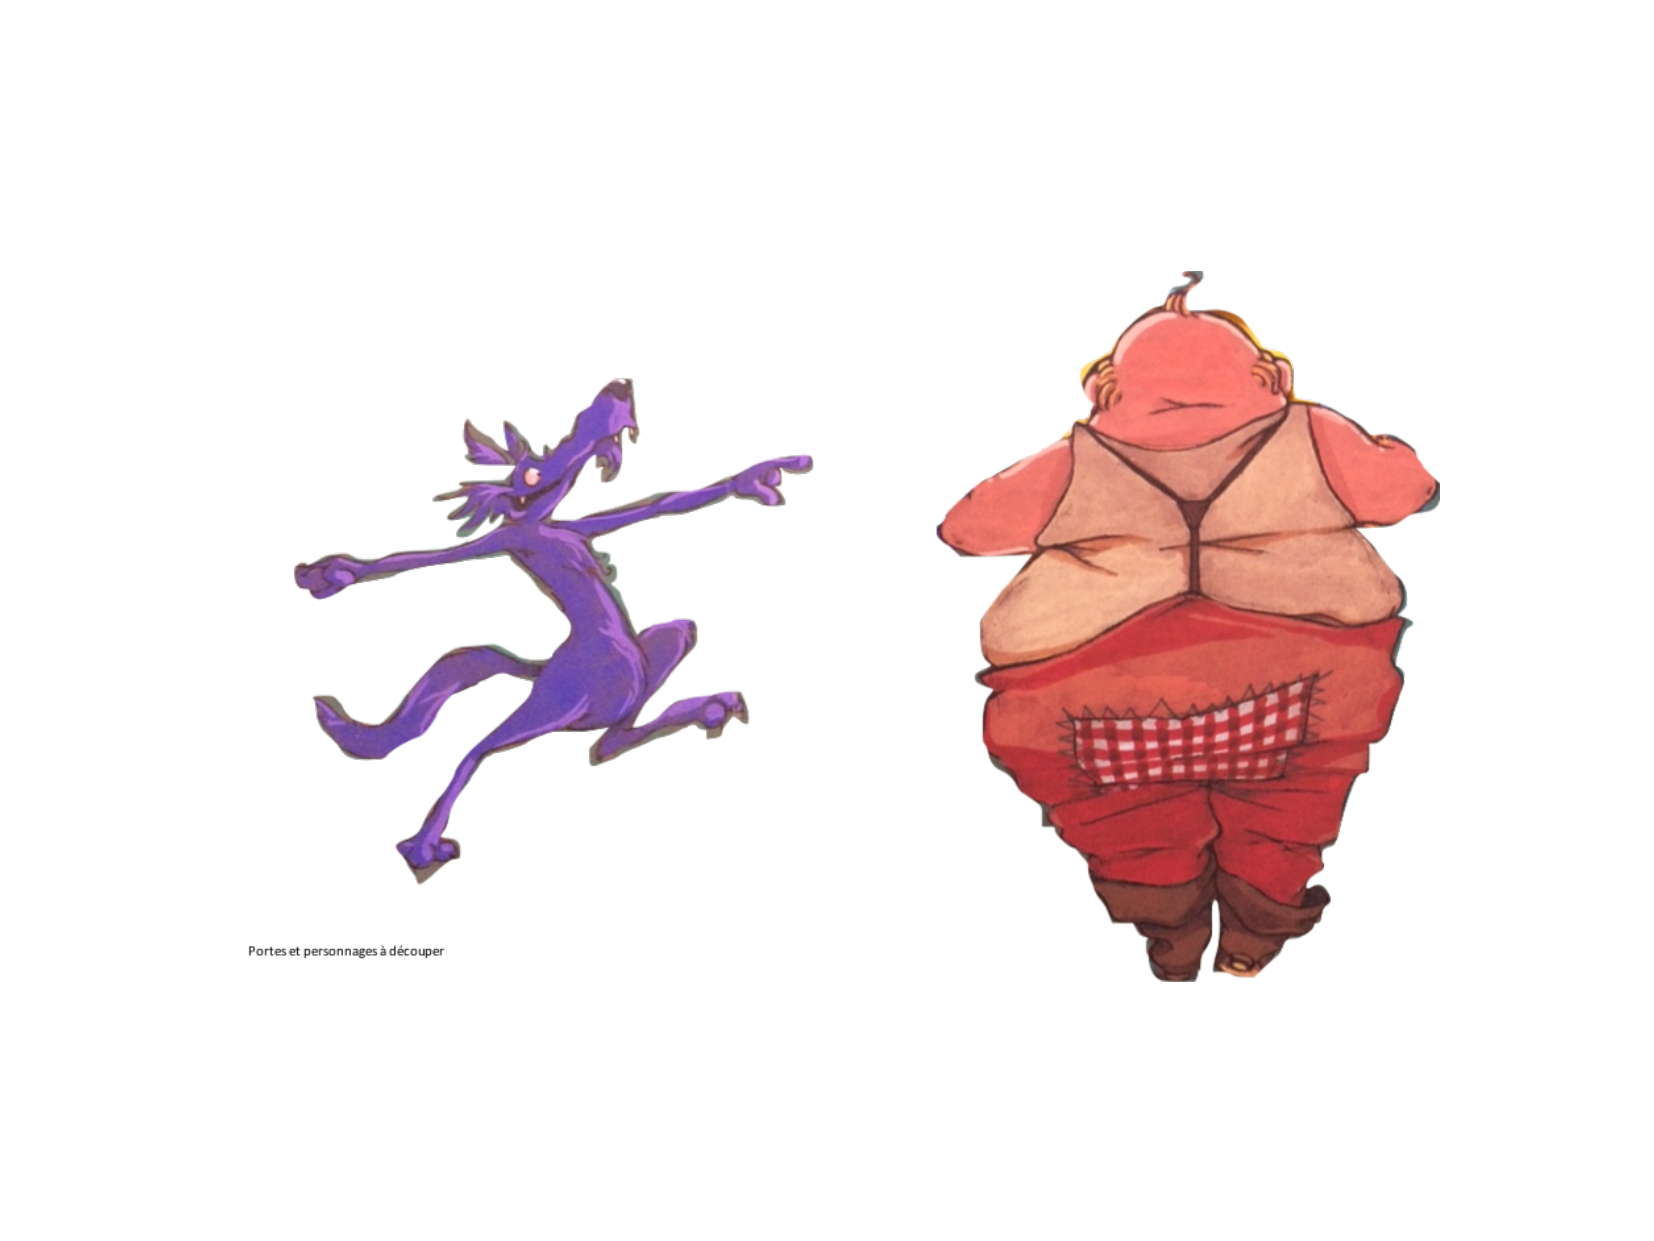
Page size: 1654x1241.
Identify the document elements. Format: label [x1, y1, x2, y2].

picture [239, 271, 1440, 982]
